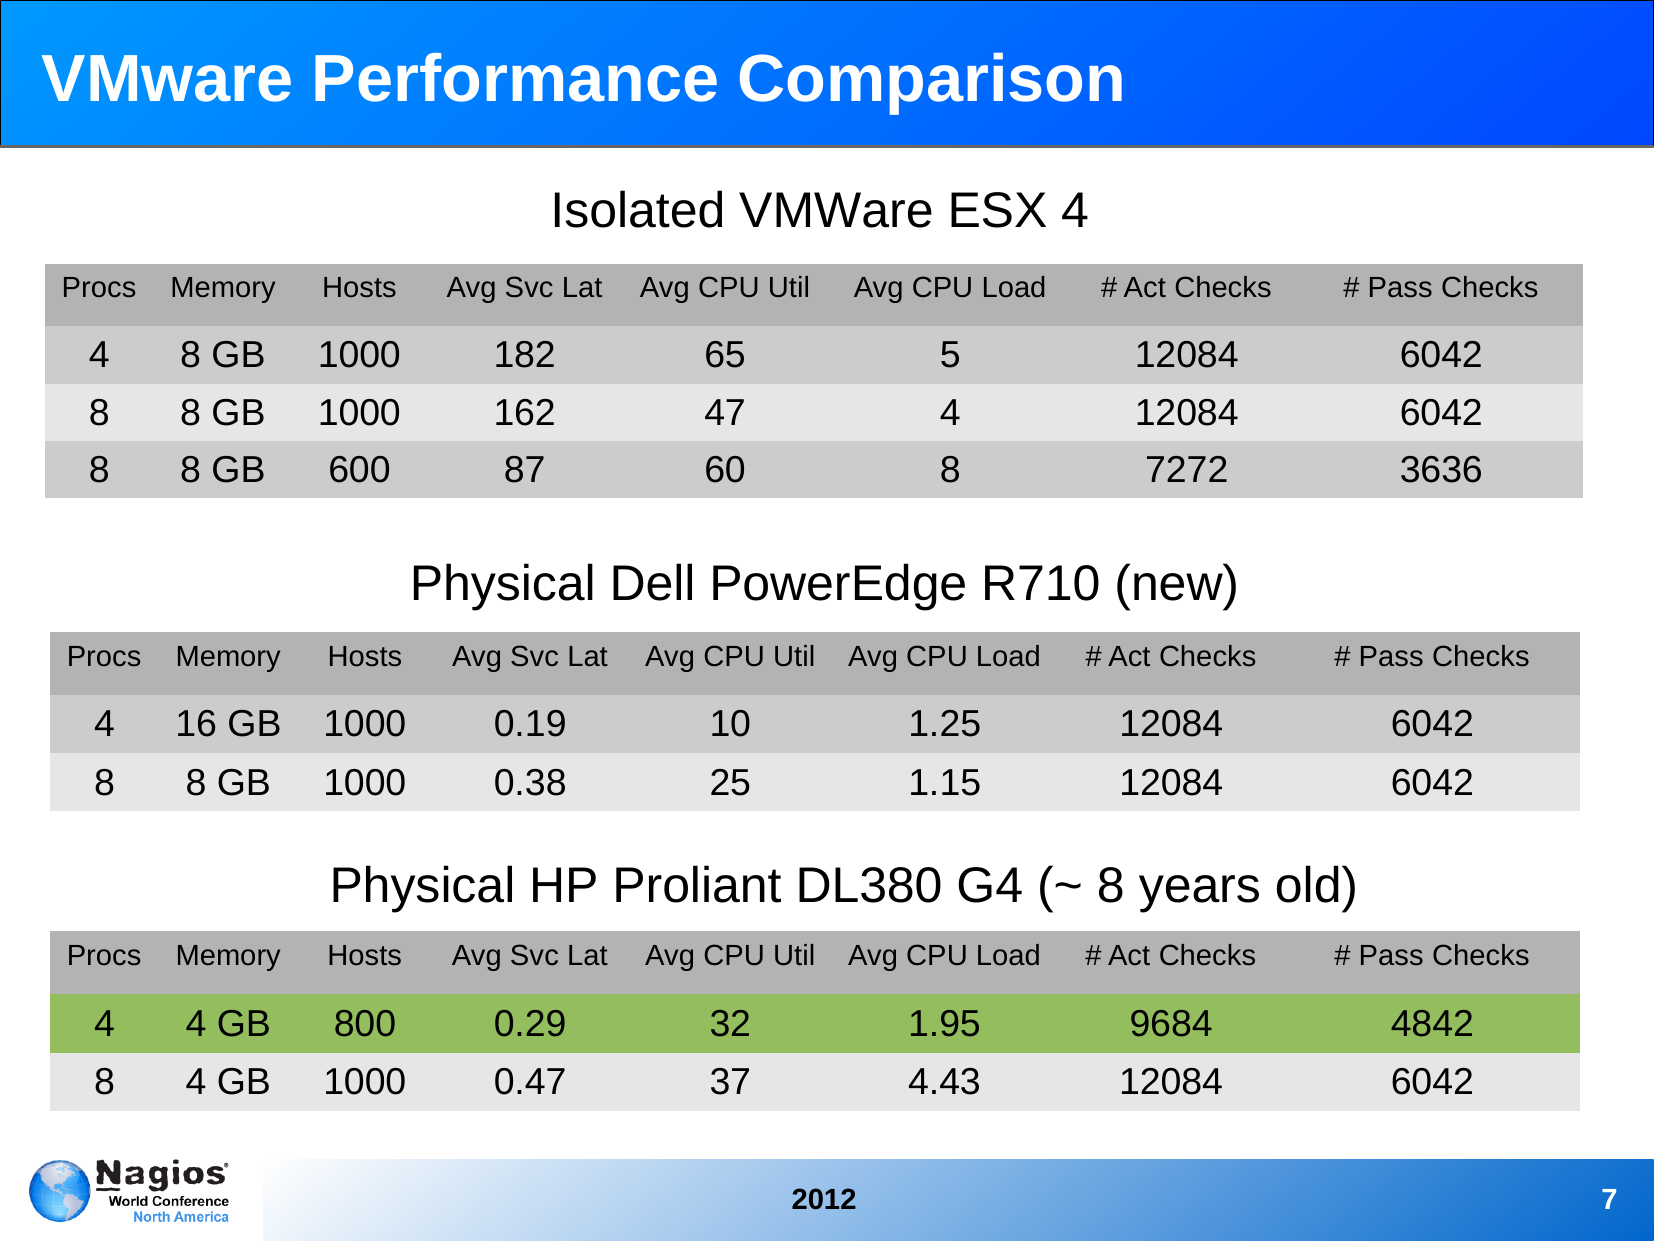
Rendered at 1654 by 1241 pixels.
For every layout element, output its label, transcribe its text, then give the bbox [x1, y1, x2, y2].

table_cell 162 [426, 384, 624, 441]
text_box Physical HP Proliant DL380 G4 (~ 8 years old) [48, 857, 1569, 923]
table_header Hosts [298, 931, 431, 994]
table_header Avg CPU Util [629, 632, 832, 695]
table_cell 8 GB [153, 326, 293, 384]
table_cell 8 GB [153, 384, 293, 441]
table_header Memory [158, 632, 298, 695]
table_cell 0.47 [431, 1053, 629, 1111]
table_cell 9684 [1057, 994, 1285, 1053]
table_header Avg CPU Load [832, 632, 1057, 695]
table_header # Pass Checks [1300, 264, 1583, 326]
table_cell 25 [629, 753, 832, 811]
table_header # Pass Checks [1285, 632, 1580, 695]
table_cell 1.25 [832, 695, 1057, 753]
table_cell 12084 [1057, 695, 1285, 753]
table_cell 800 [298, 994, 431, 1053]
table_cell 37 [629, 1053, 832, 1111]
table_cell 182 [426, 326, 624, 384]
table_cell 1000 [298, 1053, 431, 1111]
table_cell 4 GB [158, 1053, 298, 1111]
table_cell 32 [629, 994, 832, 1053]
table_header Hosts [293, 264, 426, 326]
table_cell 0.29 [431, 994, 629, 1053]
table_header Procs [50, 931, 158, 994]
table_cell 4.43 [832, 1053, 1057, 1111]
text_box Physical Dell PowerEdge R710 (new) [38, 555, 1540, 621]
table_cell 1000 [298, 753, 431, 811]
table_cell 6042 [1285, 753, 1580, 811]
picture [29, 1159, 229, 1235]
table_cell 4 [45, 326, 153, 384]
table_cell 8 [50, 753, 158, 811]
table_cell 12084 [1057, 1053, 1285, 1111]
table_header Avg CPU Util [624, 264, 826, 326]
table_header Memory [158, 931, 298, 994]
table_cell 6042 [1285, 695, 1580, 753]
table_cell 8 [826, 441, 1074, 498]
table_cell 6042 [1285, 1053, 1580, 1111]
table_cell 87 [426, 441, 624, 498]
table_header Avg Svc Lat [431, 632, 629, 695]
table_header Avg Svc Lat [426, 264, 624, 326]
table_header # Pass Checks [1285, 931, 1580, 994]
table_cell 8 [50, 1053, 158, 1111]
table_cell 12084 [1074, 384, 1300, 441]
table_cell 6042 [1300, 384, 1583, 441]
table_header # Act Checks [1057, 632, 1285, 695]
table_cell 16 GB [158, 695, 298, 753]
table_cell 4 [50, 994, 158, 1053]
table_header # Act Checks [1074, 264, 1300, 326]
table_cell 7272 [1074, 441, 1300, 498]
table_cell 600 [293, 441, 426, 498]
table_cell 1000 [298, 695, 431, 753]
table_cell 0.19 [431, 695, 629, 753]
table_cell 0.38 [431, 753, 629, 811]
table_cell 8 GB [158, 753, 298, 811]
table_cell 60 [624, 441, 826, 498]
table_cell 4 [50, 695, 158, 753]
table_header Hosts [298, 632, 431, 695]
title VMware Performance Comparison [41, 29, 1248, 127]
table_cell 4842 [1285, 994, 1580, 1053]
table_cell 3636 [1300, 441, 1583, 498]
table_header Procs [45, 264, 153, 326]
table_cell 4 [826, 384, 1074, 441]
table_cell 6042 [1300, 326, 1583, 384]
table_header Avg CPU Load [826, 264, 1074, 326]
table_cell 1.15 [832, 753, 1057, 811]
table_header Procs [50, 632, 158, 695]
table_cell 47 [624, 384, 826, 441]
table_header Avg CPU Load [832, 931, 1057, 994]
table_cell 1000 [293, 326, 426, 384]
table_cell 12084 [1074, 326, 1300, 384]
table_cell 4 GB [158, 994, 298, 1053]
text_box Isolated VMWare ESX 4 [38, 175, 1530, 246]
table_header Avg Svc Lat [431, 931, 629, 994]
table_cell 1.95 [832, 994, 1057, 1053]
table_cell 8 GB [153, 441, 293, 498]
table_cell 65 [624, 326, 826, 384]
table_cell 1000 [293, 384, 426, 441]
table_cell 8 [45, 441, 153, 498]
table_cell 10 [629, 695, 832, 753]
table_header # Act Checks [1057, 931, 1285, 994]
table_header Memory [153, 264, 293, 326]
table_header Avg CPU Util [629, 931, 832, 994]
table_cell 12084 [1057, 753, 1285, 811]
table_cell 8 [45, 384, 153, 441]
table_cell 5 [826, 326, 1074, 384]
